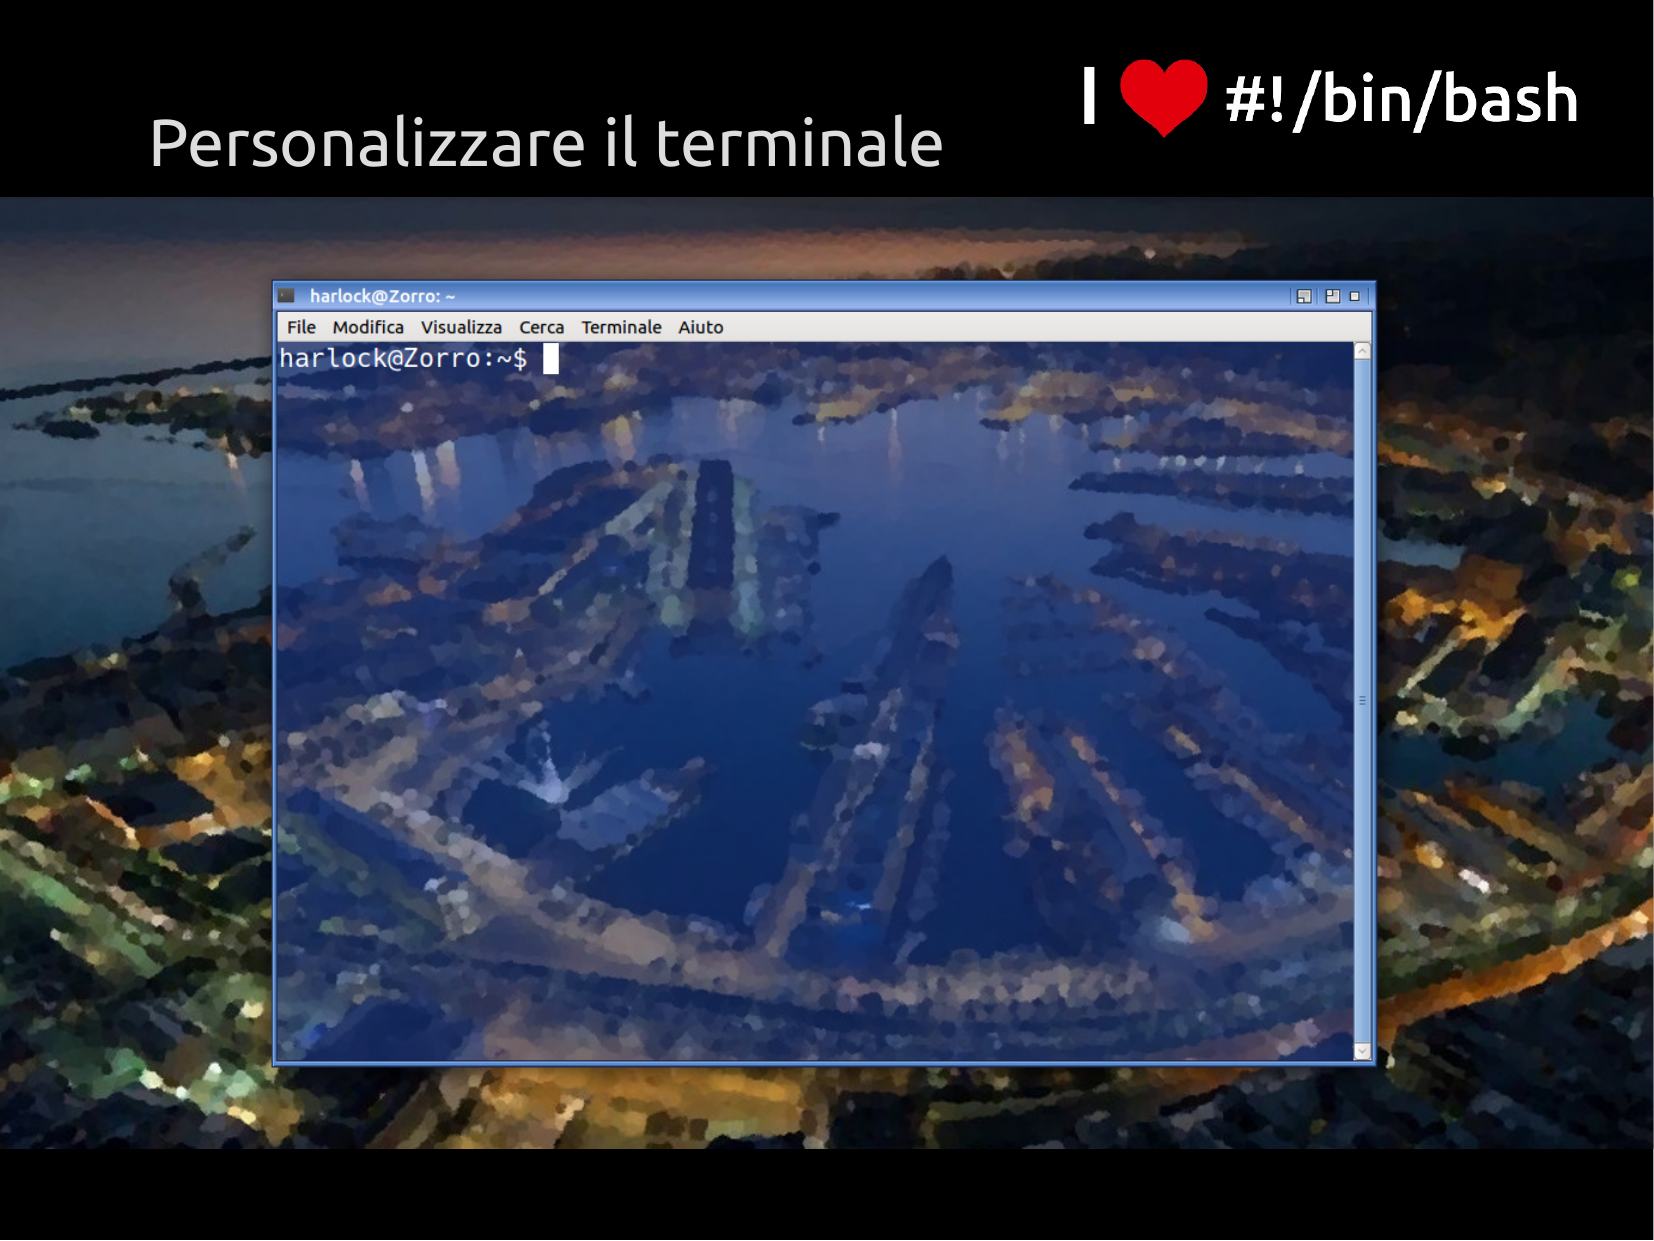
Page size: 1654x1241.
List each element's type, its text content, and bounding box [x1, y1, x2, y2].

picture [1064, 45, 1595, 154]
text_box Personalizzare il terminale [133, 96, 962, 205]
picture [0, 197, 1654, 1149]
